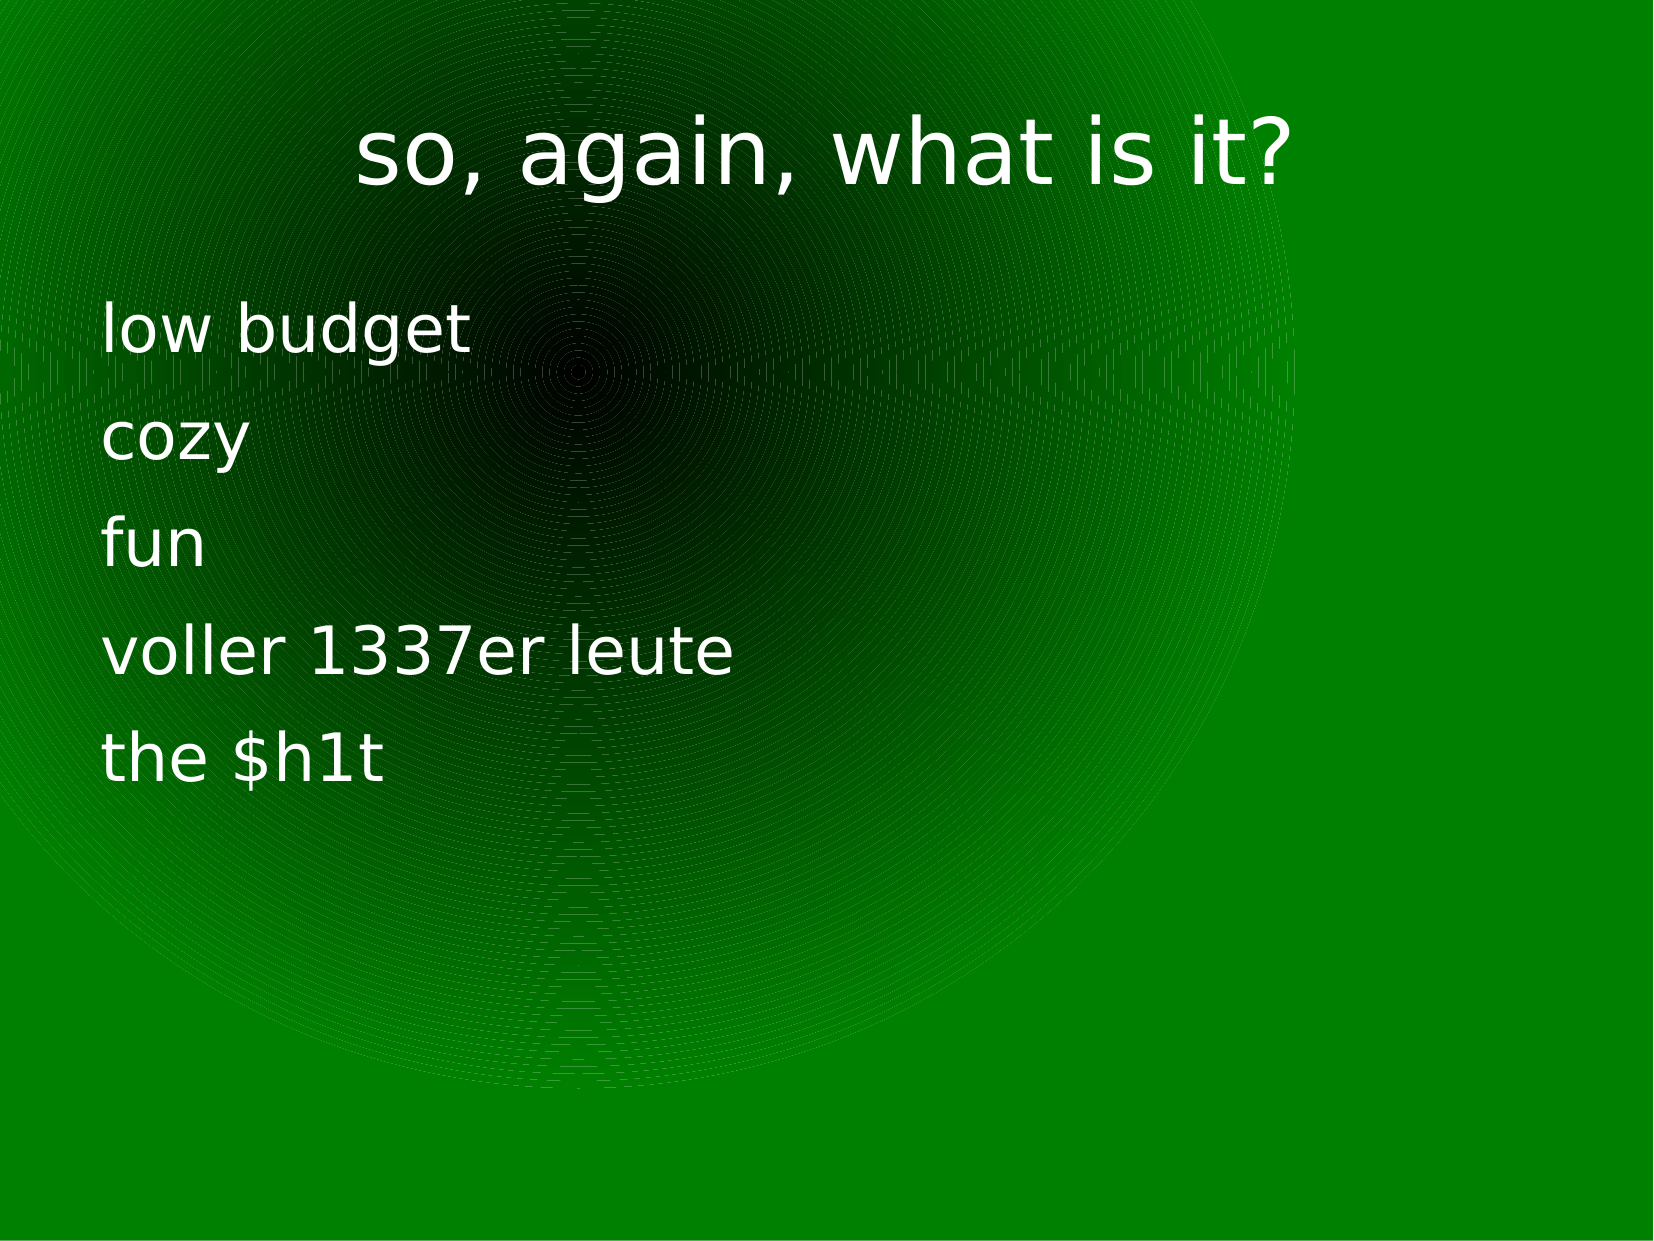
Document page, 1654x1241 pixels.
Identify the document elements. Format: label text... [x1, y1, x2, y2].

title so, again, what is it? [82, 56, 1571, 250]
list low budget cozy fun voller 1337er leute the $h1t [82, 290, 1571, 1095]
